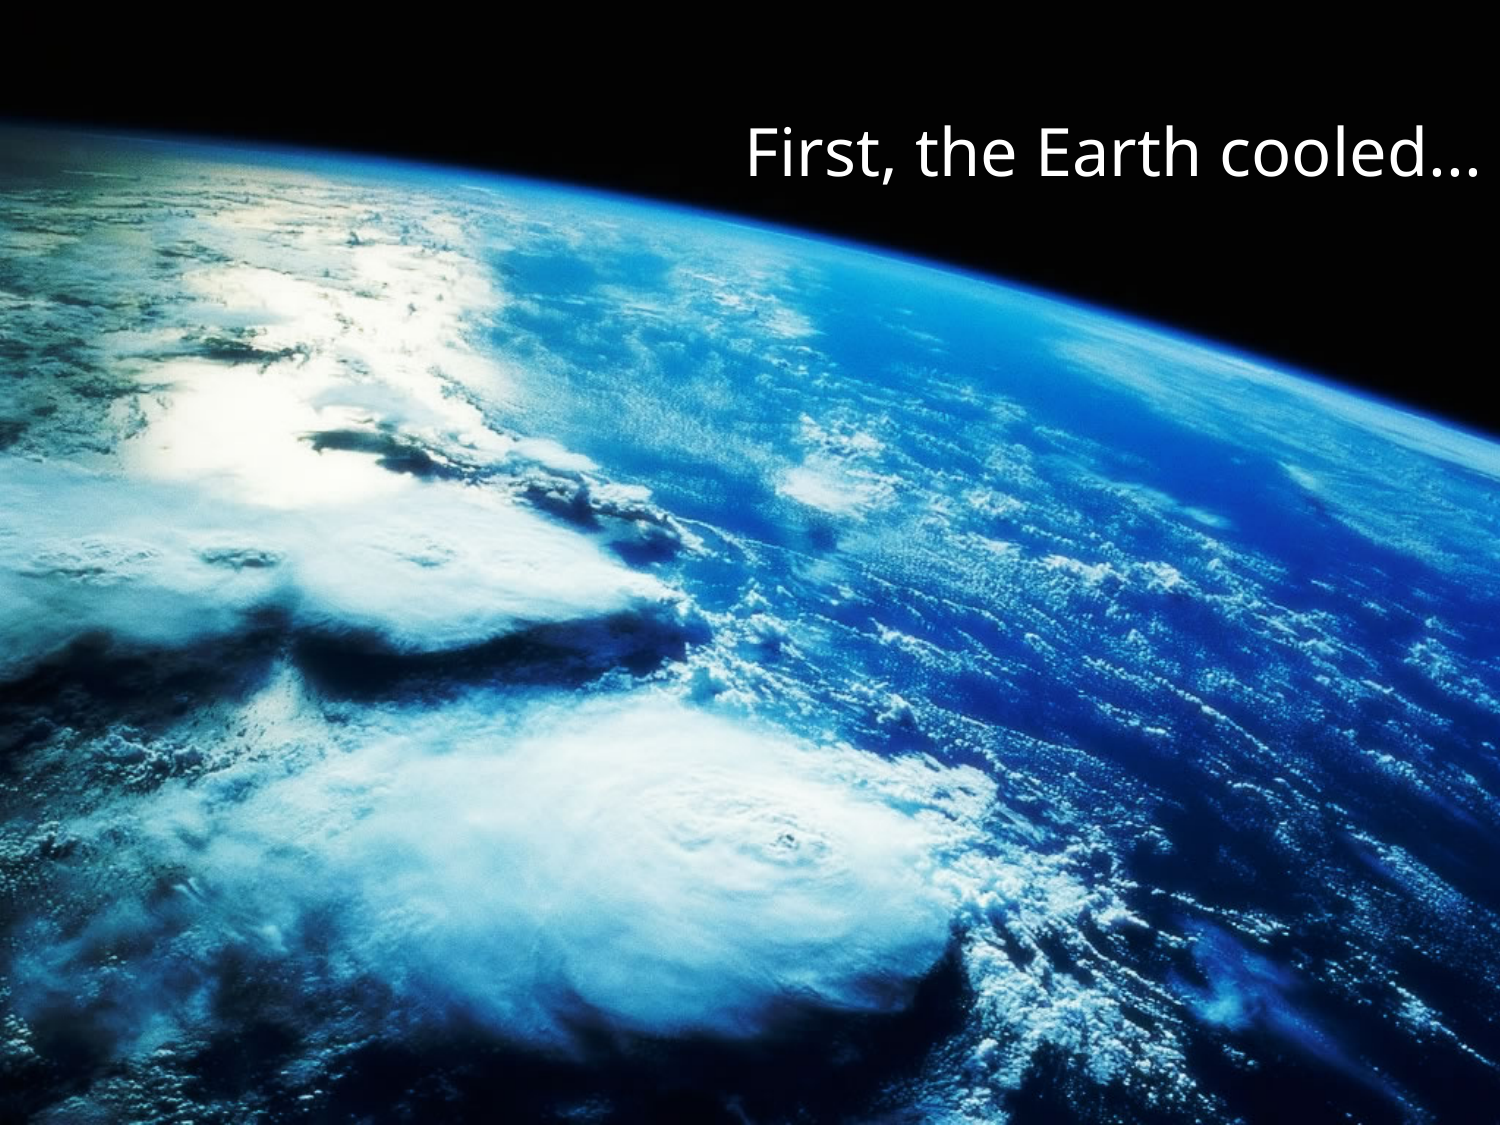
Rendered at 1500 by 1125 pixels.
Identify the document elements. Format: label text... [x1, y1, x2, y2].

picture [0, 0, 1500, 1125]
text_box First, the Earth cooled... [725, 88, 1447, 206]
